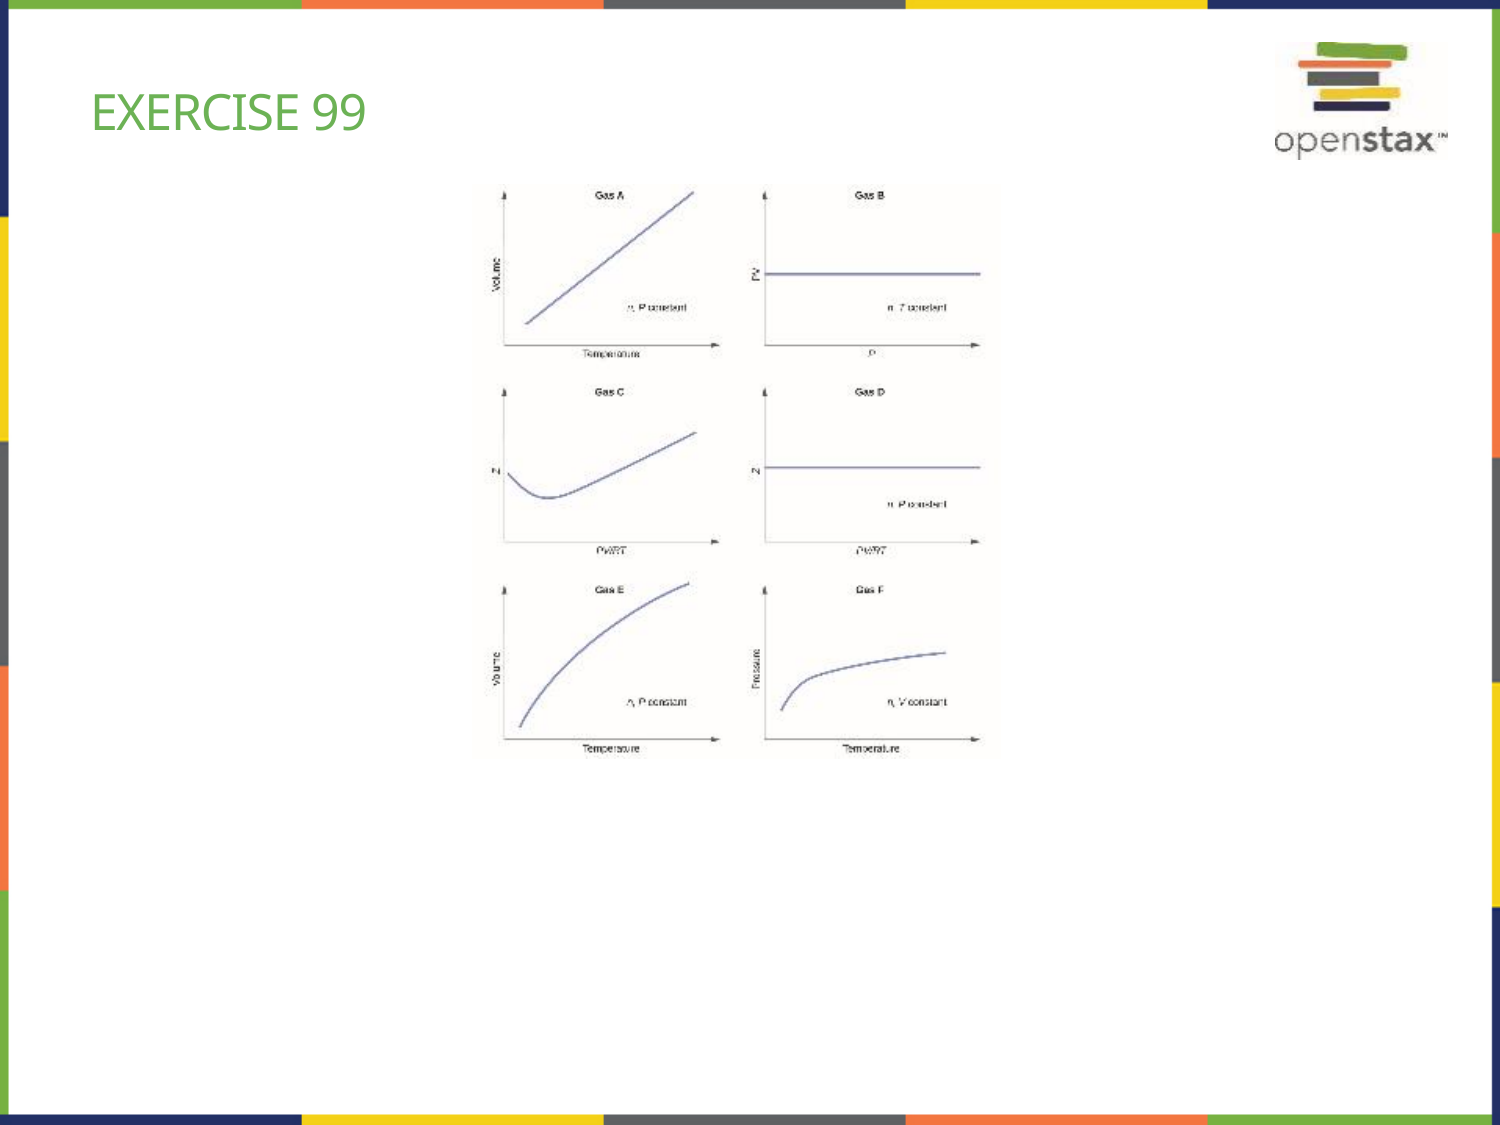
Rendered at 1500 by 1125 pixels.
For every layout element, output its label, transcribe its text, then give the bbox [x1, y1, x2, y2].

picture [0, 0, 1500, 1125]
title Exercise 99 [75, 39, 1398, 148]
